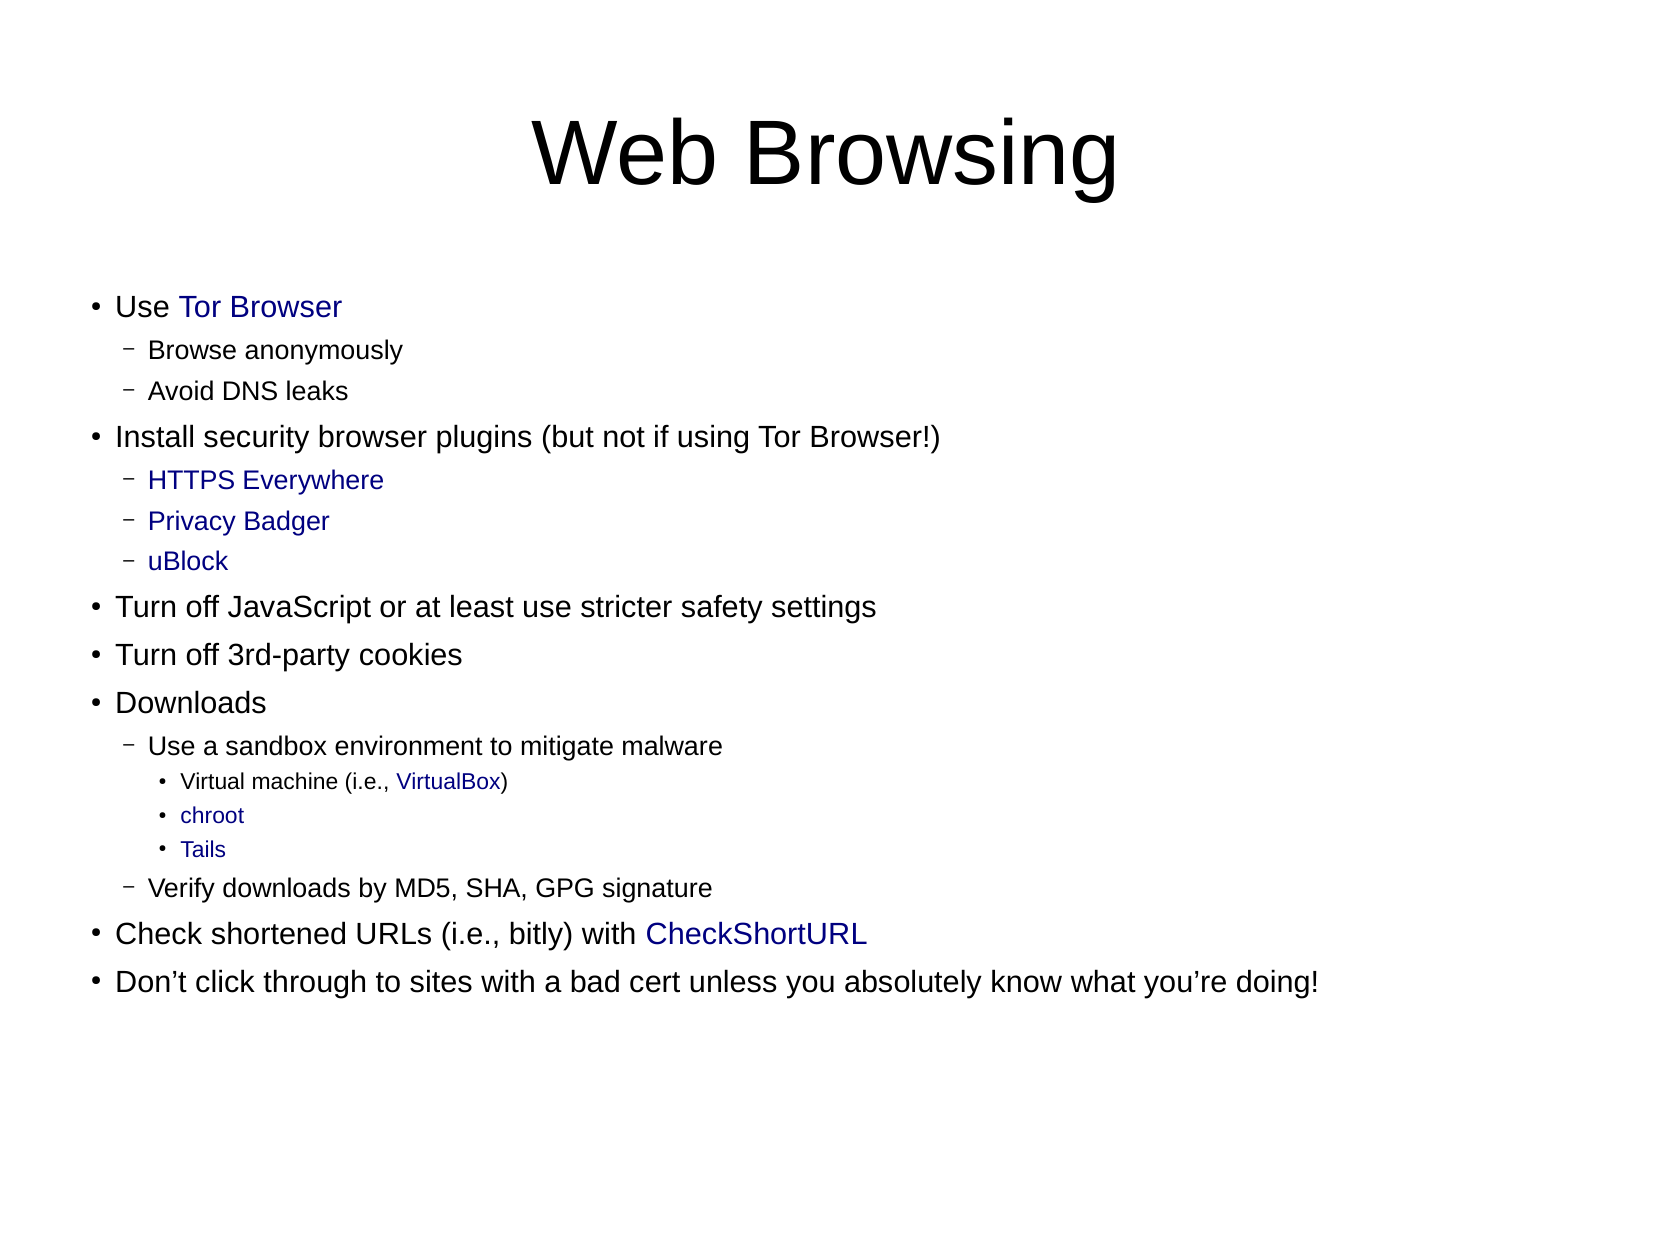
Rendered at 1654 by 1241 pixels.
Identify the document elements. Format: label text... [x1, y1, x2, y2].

list Use Tor Browser Browse anonymously Avoid DNS leaks Install security browser plugins (but not if using Tor Browser!) HTTPS Everywhere Privacy Badger uBlock Turn off JavaScript or at least use stricter safety settings Turn off 3rd-party cookies Downloads Use a sandbox environment to mitigate malware Virtual machine (i.e., VirtualBox) chroot Tails Verify downloads by MD5, SHA, GPG signature Check shortened URLs (i.e., bitly) with CheckShortURL Don’t click through to sites with a bad cert unless you absolutely know what you’re doing! [82, 290, 1571, 1010]
title Web Browsing [82, 49, 1571, 257]
